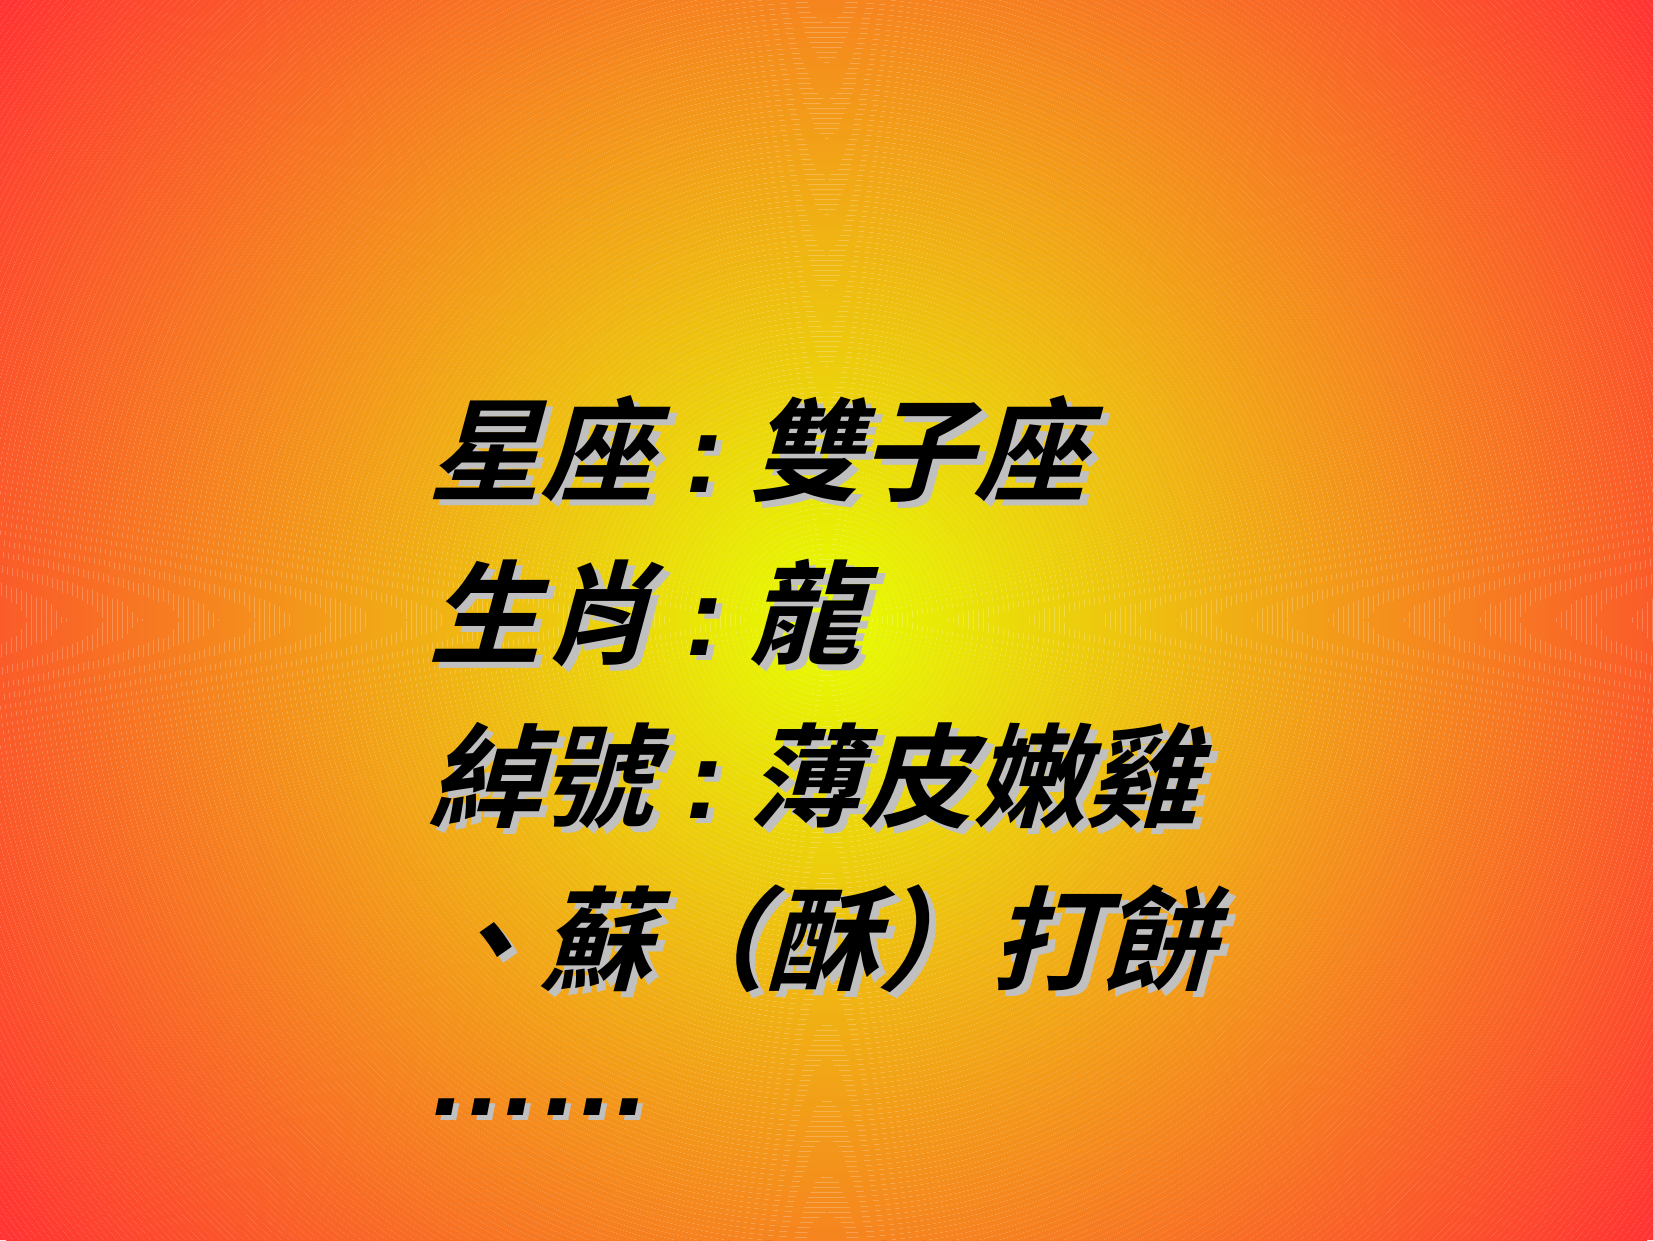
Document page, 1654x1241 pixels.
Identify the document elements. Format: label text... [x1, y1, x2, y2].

text_box 星座:雙子座 生肖:龍 綽號:薄皮嫩雞 、蘇（酥）打餅 …… [413, 354, 1300, 1181]
